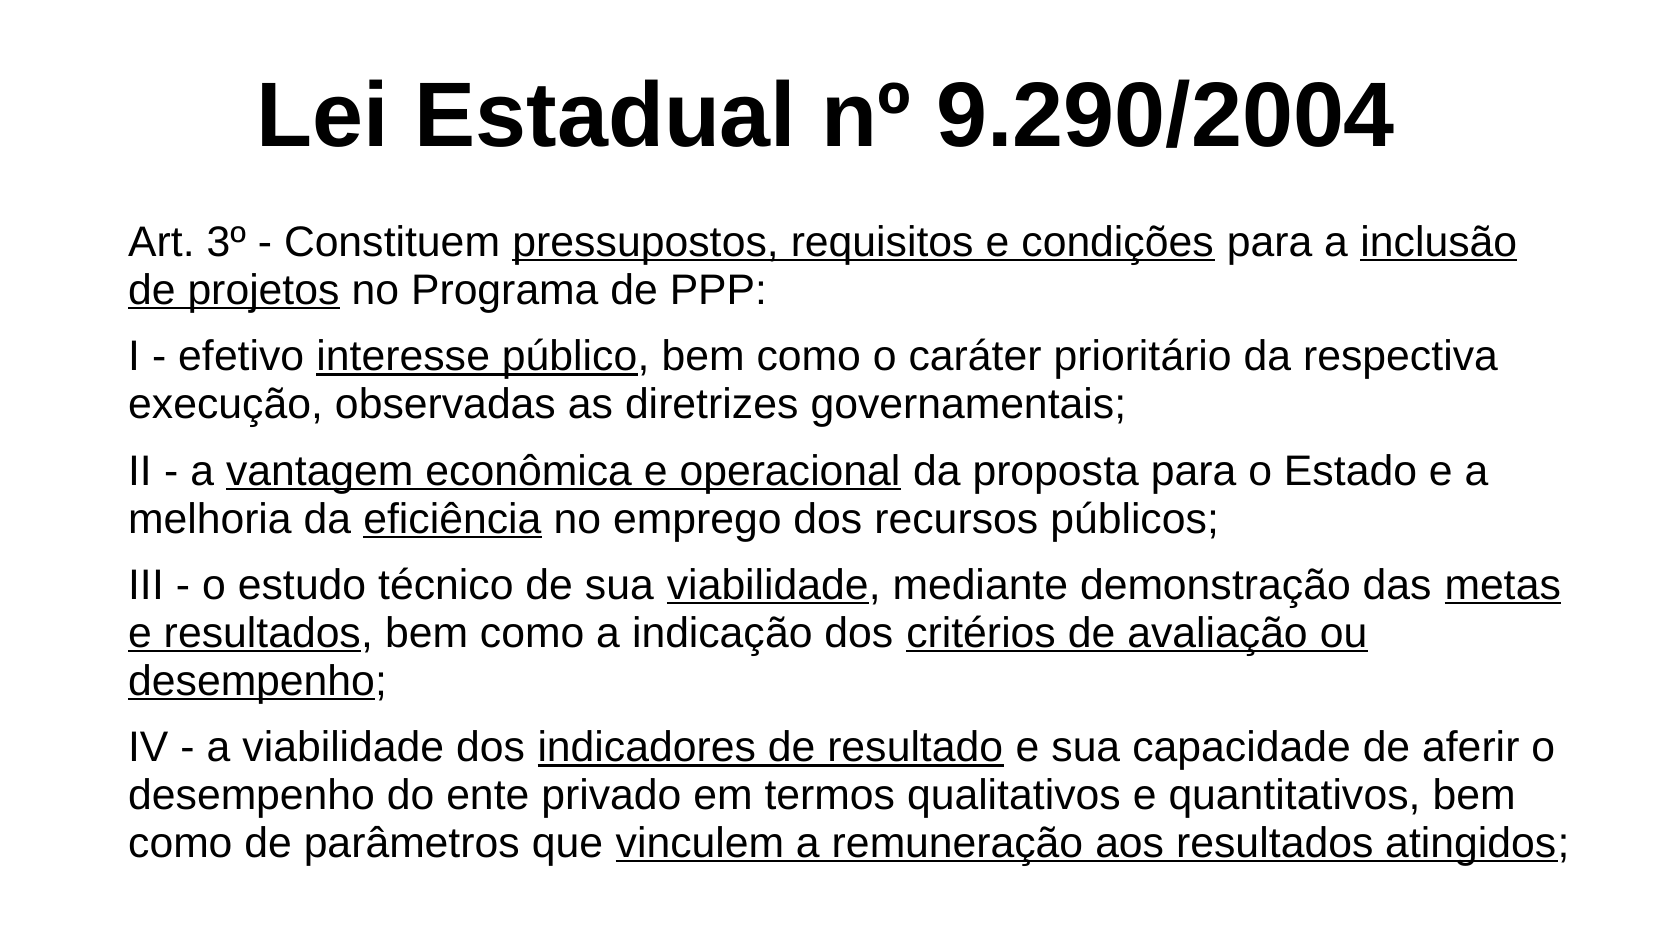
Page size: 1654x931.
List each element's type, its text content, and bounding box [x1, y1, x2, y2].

list Art. 3º - Constituem pressupostos, requisitos e condições para a inclusão de projetos no Programa de PPP: I - efetivo interesse público, bem como o caráter prioritário da respectiva execução, observadas as diretrizes governamentais; II - a vantagem econômica e operacional da proposta para o Estado e a melhoria da eficiência no emprego dos recursos públicos; III - o estudo técnico de sua viabilidade, mediante demonstração das metas e resultados, bem como a indicação dos critérios de avaliação ou desempenho; IV - a viabilidade dos indicadores de resultado e sua capacidade de aferir o desempenho do ente privado em termos qualitativos e quantitativos, bem como de parâmetros que vinculem a remuneração aos resultados atingidos; [82, 217, 1571, 886]
title Lei Estadual nº 9.290/2004 [82, 37, 1571, 193]
